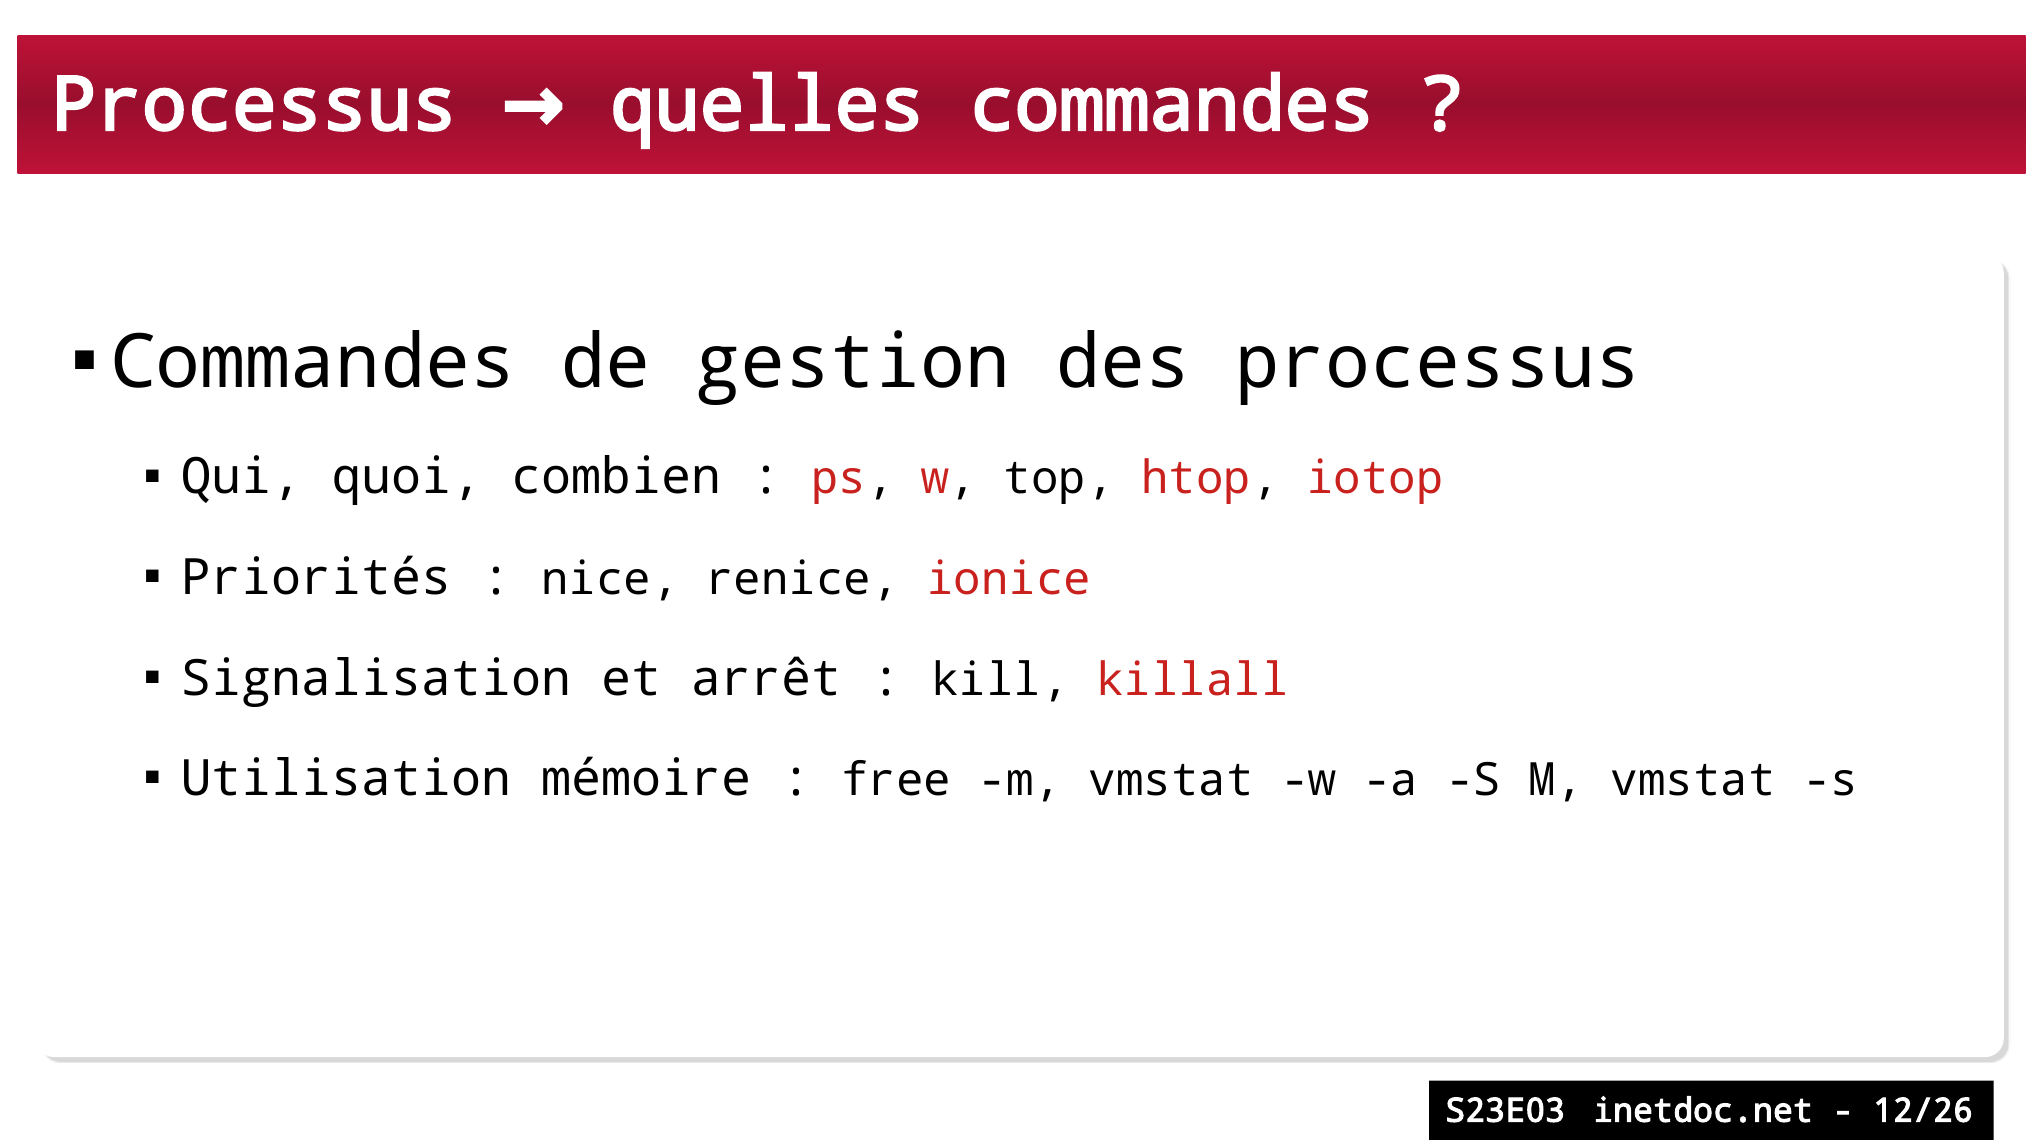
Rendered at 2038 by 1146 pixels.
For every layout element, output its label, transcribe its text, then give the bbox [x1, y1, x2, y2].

text_box S23E03 inetdoc.net - <numéro>/26 [1429, 1080, 1994, 1140]
text_box Commandes de gestion des processus Qui, quoi, combien : ps, w, top, htop, iotop Priorités : nice, renice, ionice Signalisation et arrêt : kill, killall Utilisation mémoire : free -m, vmstat -w -a -S M, vmstat -s [35, 253, 2004, 1058]
text_box Processus → quelles commandes ? [17, 35, 2026, 174]
